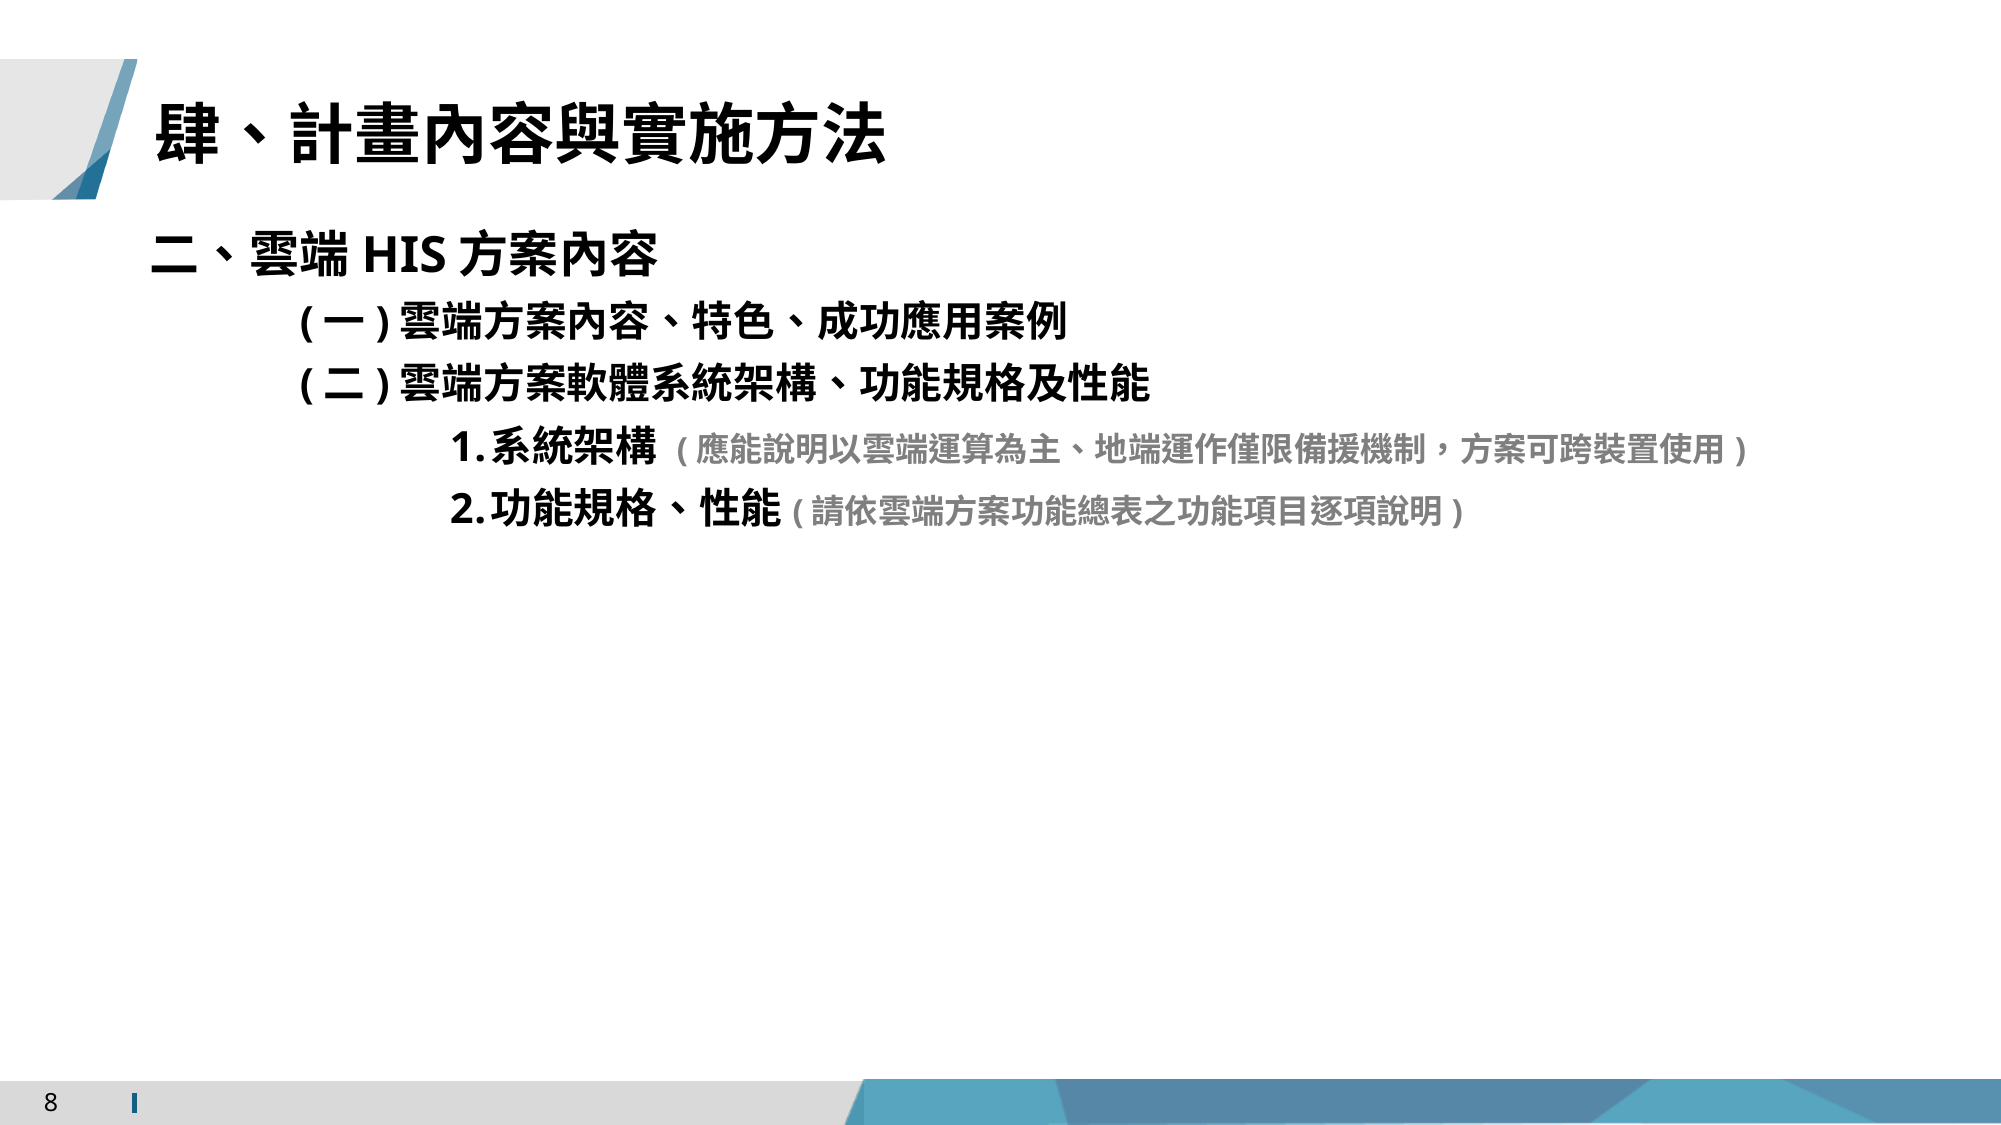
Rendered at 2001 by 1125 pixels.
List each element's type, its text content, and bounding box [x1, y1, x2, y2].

text_box 8 [28, 1073, 106, 1125]
text_box 肆、計畫內容與實施方法 [139, 93, 1915, 171]
text_box 二、雲端HIS方案內容 (一)雲端方案內容、特色、成功應用案例 (二)雲端方案軟體系統架構、功能規格及性能 系統架構 (應能說明以雲端運算為主、地端運作僅限備援機制，方案可跨裝置使用) 功能規格、性能(請依雲端方案功能總表之功能項目逐項說明) [134, 214, 1866, 616]
